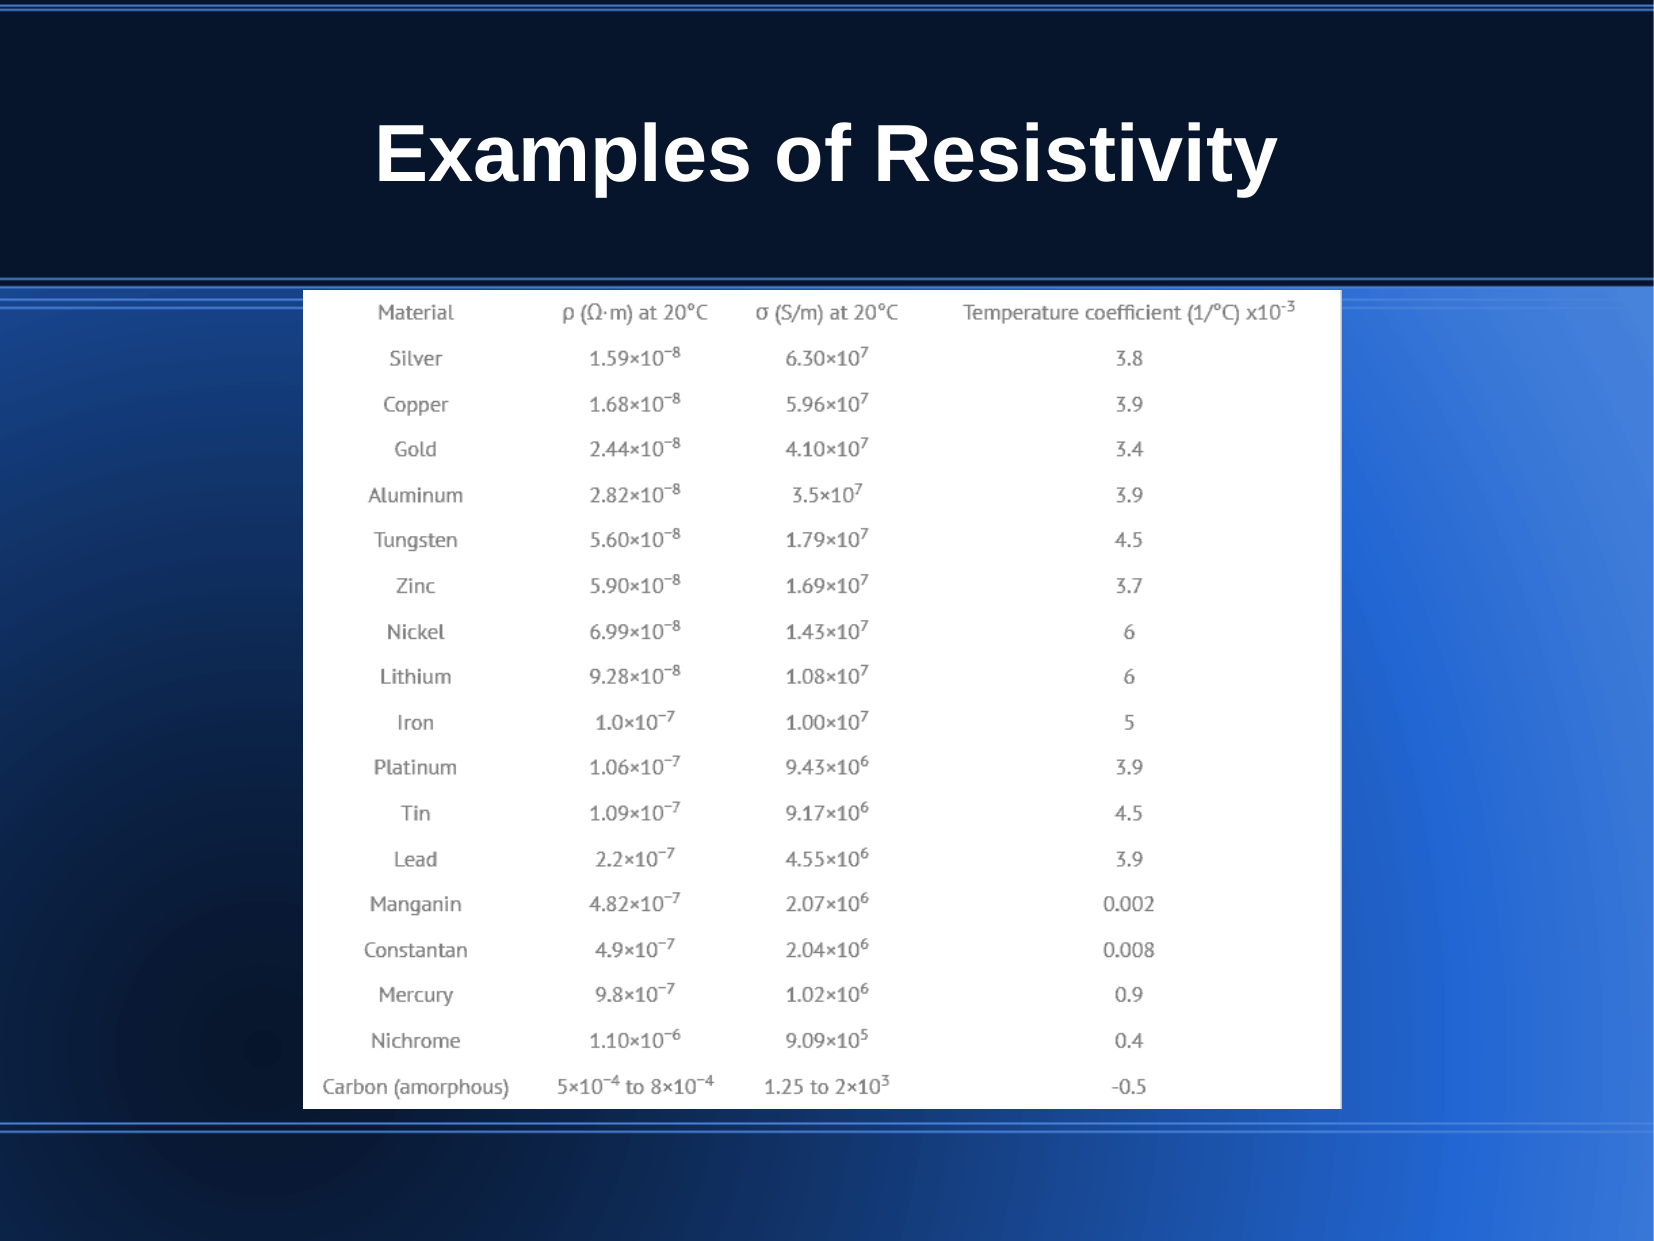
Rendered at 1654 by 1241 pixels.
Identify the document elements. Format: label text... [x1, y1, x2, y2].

title Examples of Resistivity [82, 49, 1571, 257]
picture [0, 0, 1654, 1241]
